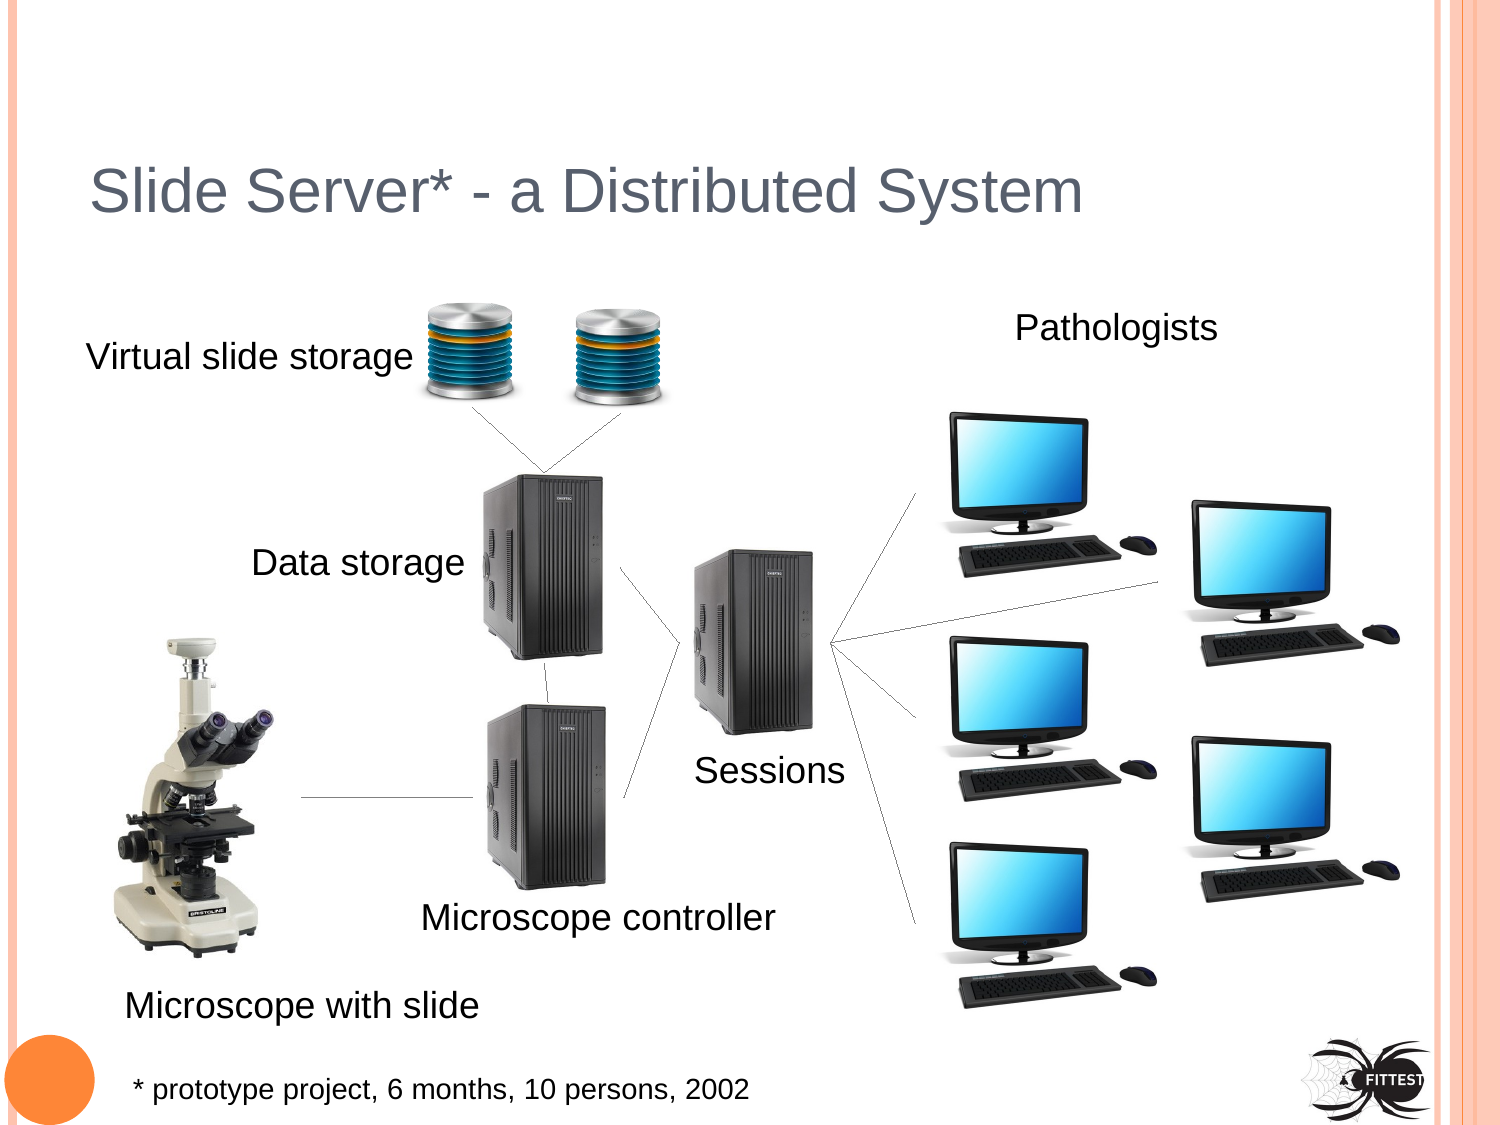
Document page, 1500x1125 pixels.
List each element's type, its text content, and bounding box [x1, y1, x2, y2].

picture [88, 620, 302, 975]
picture [468, 472, 621, 664]
picture [472, 702, 624, 885]
text_box Microscope with slide [109, 973, 496, 1034]
picture [915, 396, 1418, 1022]
text_box Pathologists [999, 295, 1234, 356]
text_box Sessions [679, 738, 862, 799]
picture [679, 547, 831, 738]
text_box Microscope controller [405, 885, 792, 946]
picture [561, 301, 680, 414]
picture [479, 352, 490, 356]
picture [413, 295, 532, 408]
text_box Data storage [236, 530, 481, 591]
title Slide Server* - a Distributed System [74, 44, 1300, 233]
text_box Virtual slide storage [70, 324, 443, 385]
text_box * prototype project, 6 months, 10 persons, 2002 [118, 1062, 768, 1113]
